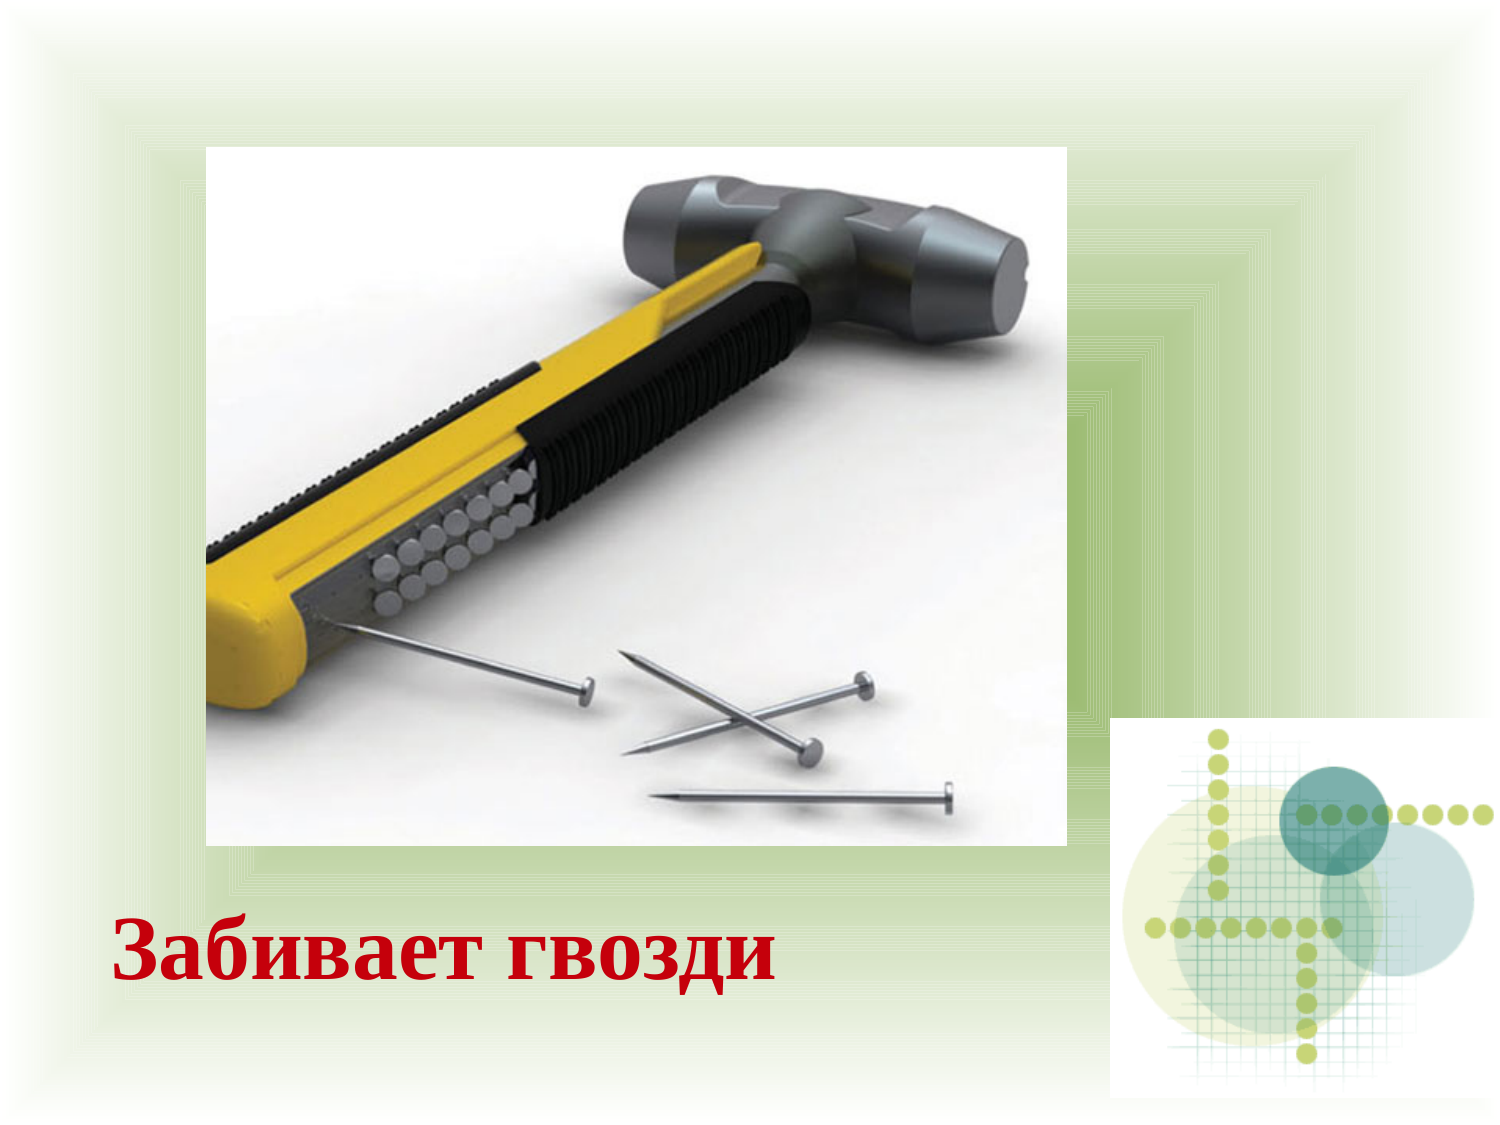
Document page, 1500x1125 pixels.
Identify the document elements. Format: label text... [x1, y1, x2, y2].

picture [206, 147, 1067, 320]
text_box Забивает гвозди [110, 320, 1390, 1048]
